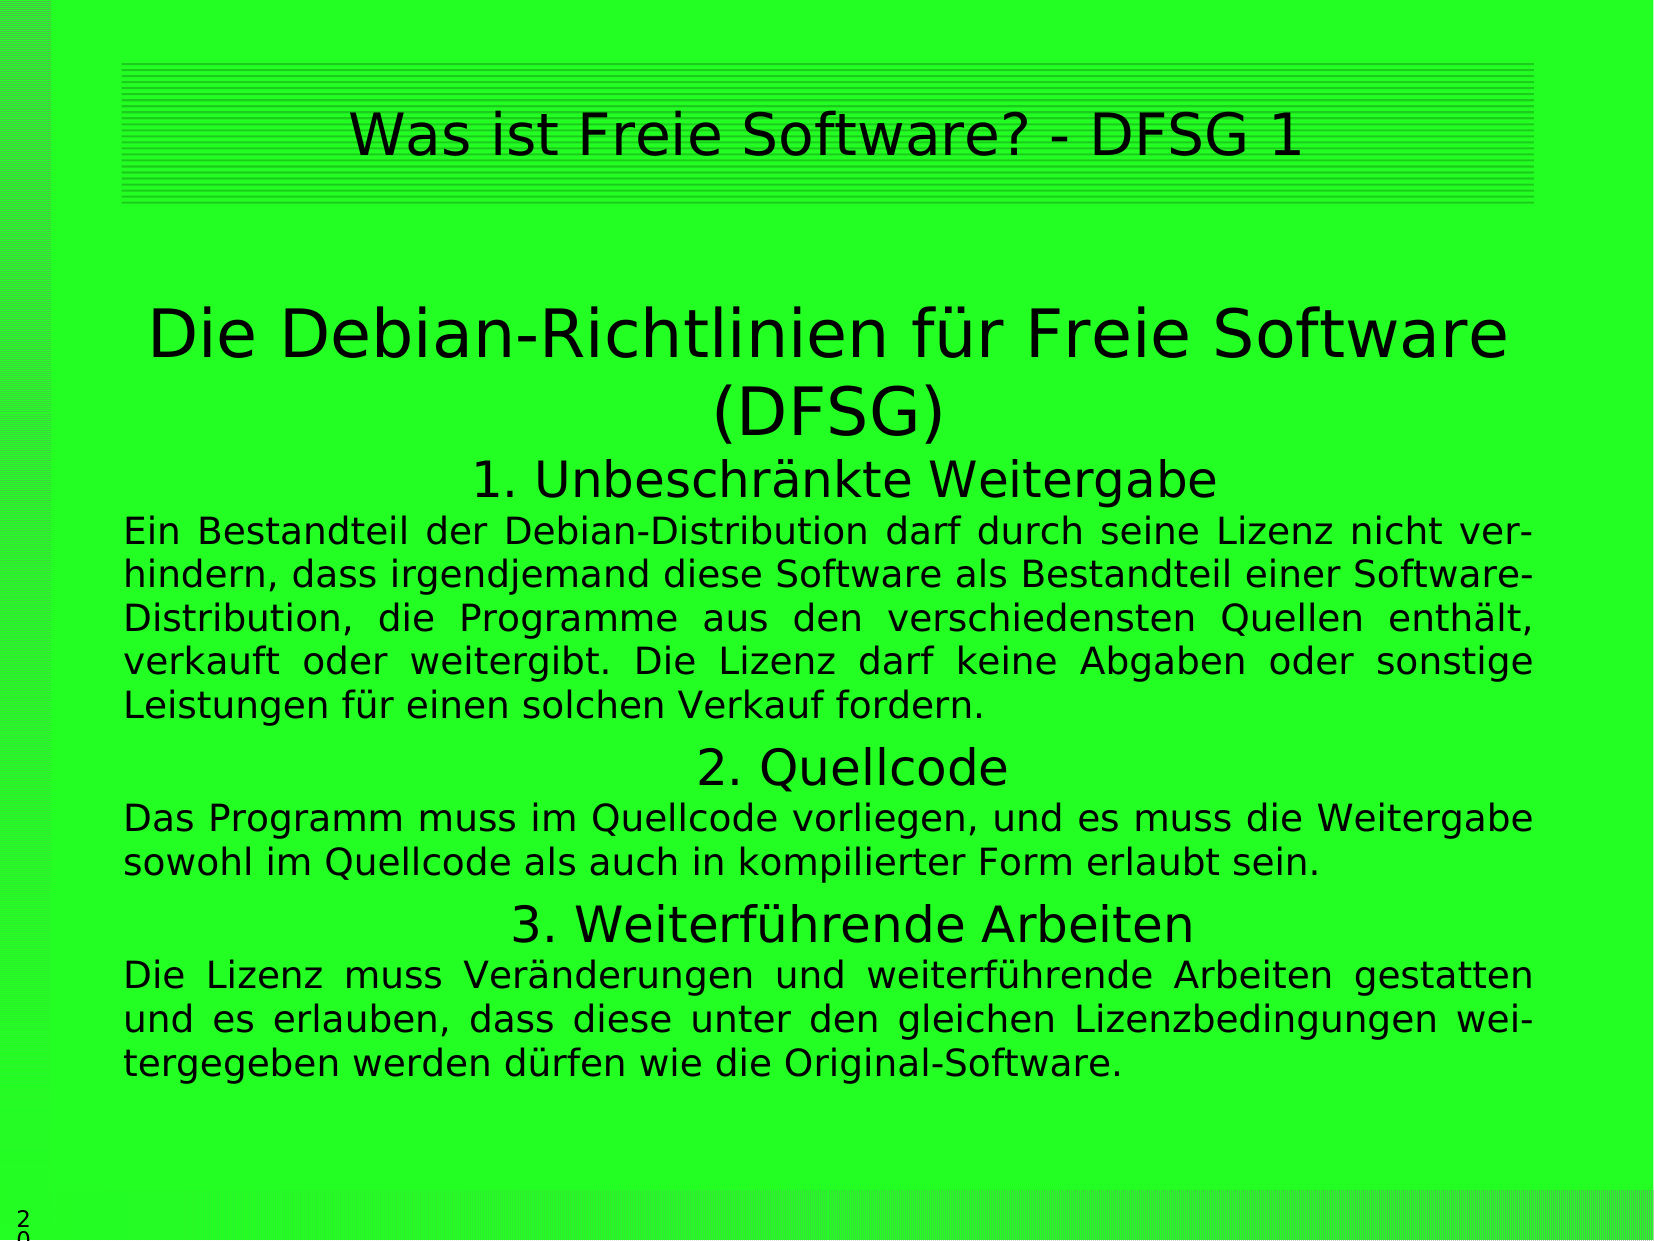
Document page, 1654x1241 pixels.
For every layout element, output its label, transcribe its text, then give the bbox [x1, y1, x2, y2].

subtitle Die Debian-Richtlinien für Freie Software (DFSG) 1. Unbeschränkte Weitergabe Ein Bestandteil der Debian-Distribution darf durch seine Lizenz nicht ver-hindern, dass irgendjemand diese Software als Bestandteil einer Software-Distribution, die Programme aus den verschiedensten Quellen enthält, verkauft oder weitergibt. Die Lizenz darf keine Abgaben oder sonstige Leistungen für einen solchen Verkauf fordern. 2. Quellcode Das Programm muss im Quellcode vorliegen, und es muss die Weitergabe sowohl im Quellcode als auch in kompilierter Form erlaubt sein. 3. Weiterführende Arbeiten Die Lizenz muss Veränderungen und weiterführende Arbeiten gestatten und es erlauben, dass diese unter den gleichen Lizenzbedingungen wei-tergegeben werden dürfen wie die Original-Software. [123, 293, 1536, 1157]
title Was ist Freie Software? - DFSG 1 [151, 56, 1503, 215]
